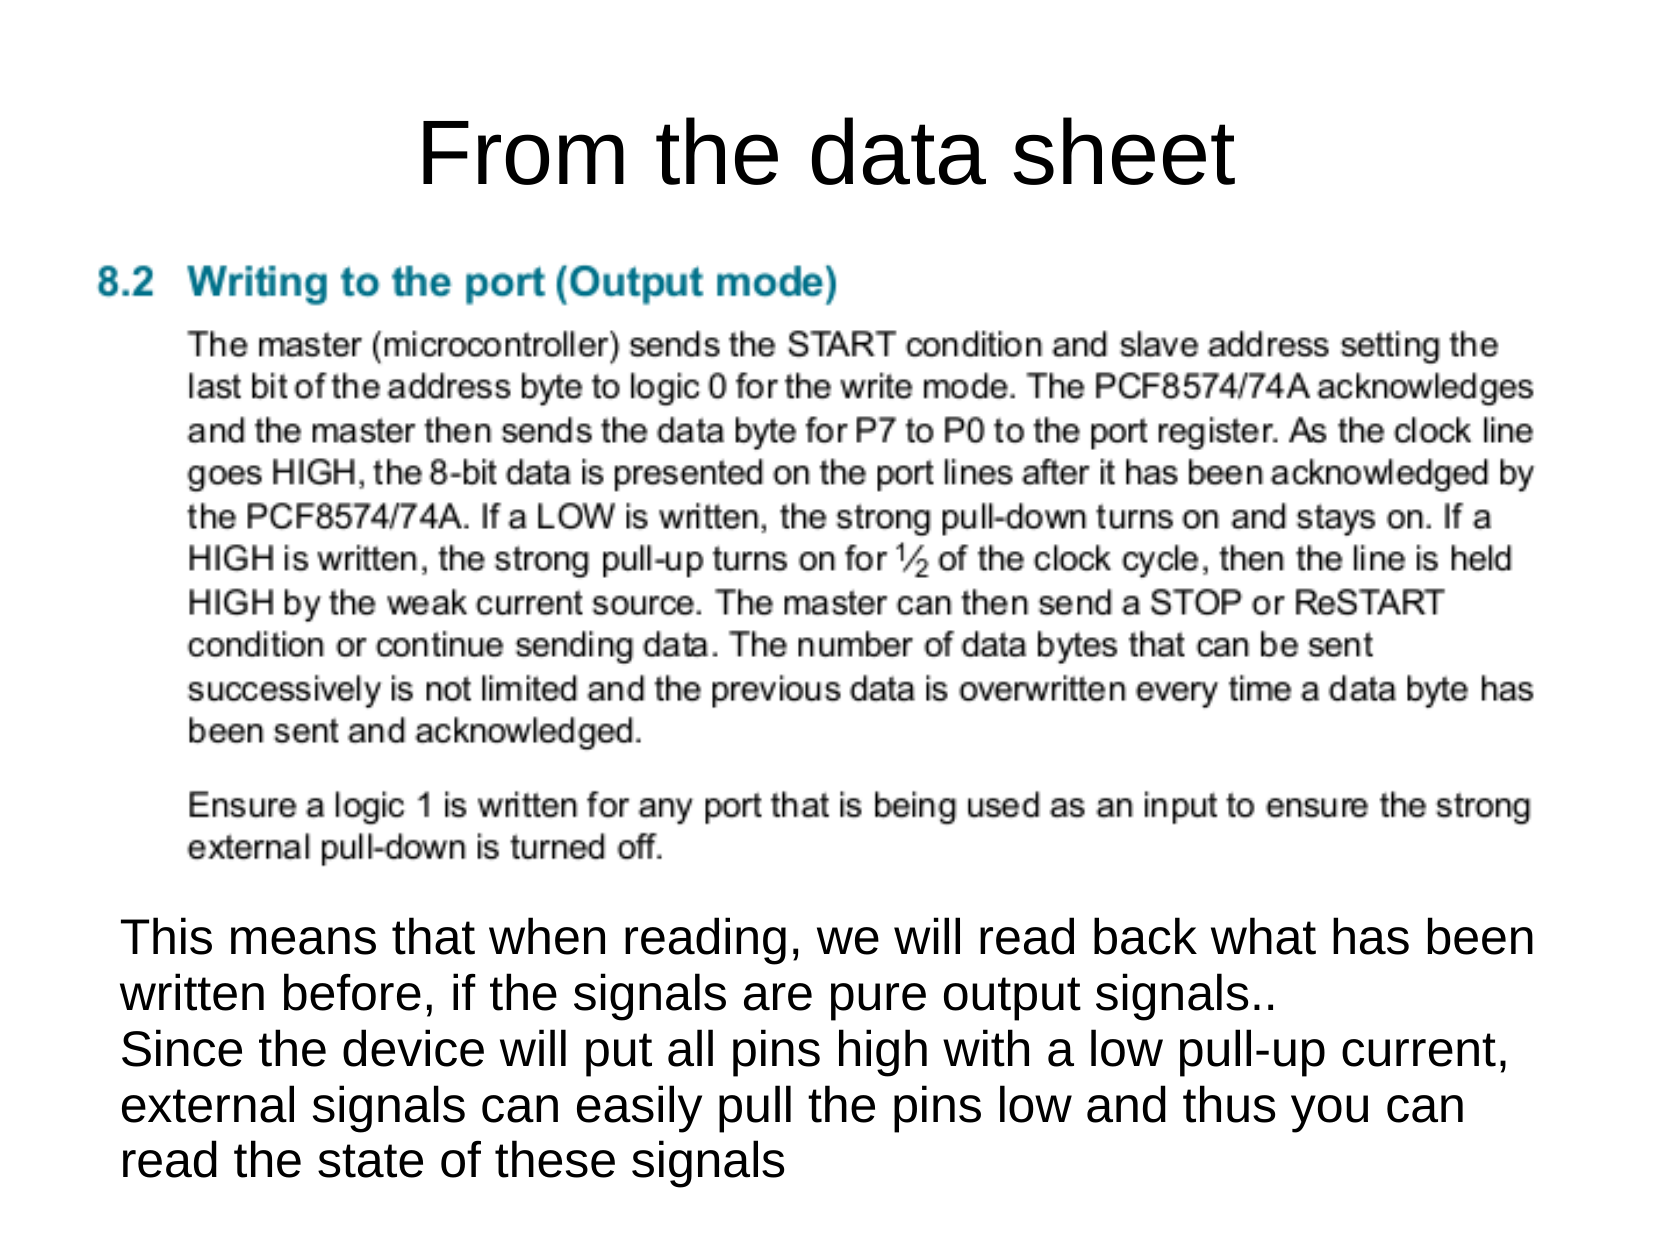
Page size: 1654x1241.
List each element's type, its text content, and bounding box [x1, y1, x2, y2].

title From the data sheet [82, 49, 1571, 257]
picture [88, 222, 1571, 885]
text_box This means that when reading, we will read back what has been written before, if the signals are pure output signals.. Since the device will put all pins high with a low pull-up current, external signals can easily pull the pins low and thus you can read the state of these signals [105, 902, 1561, 1196]
